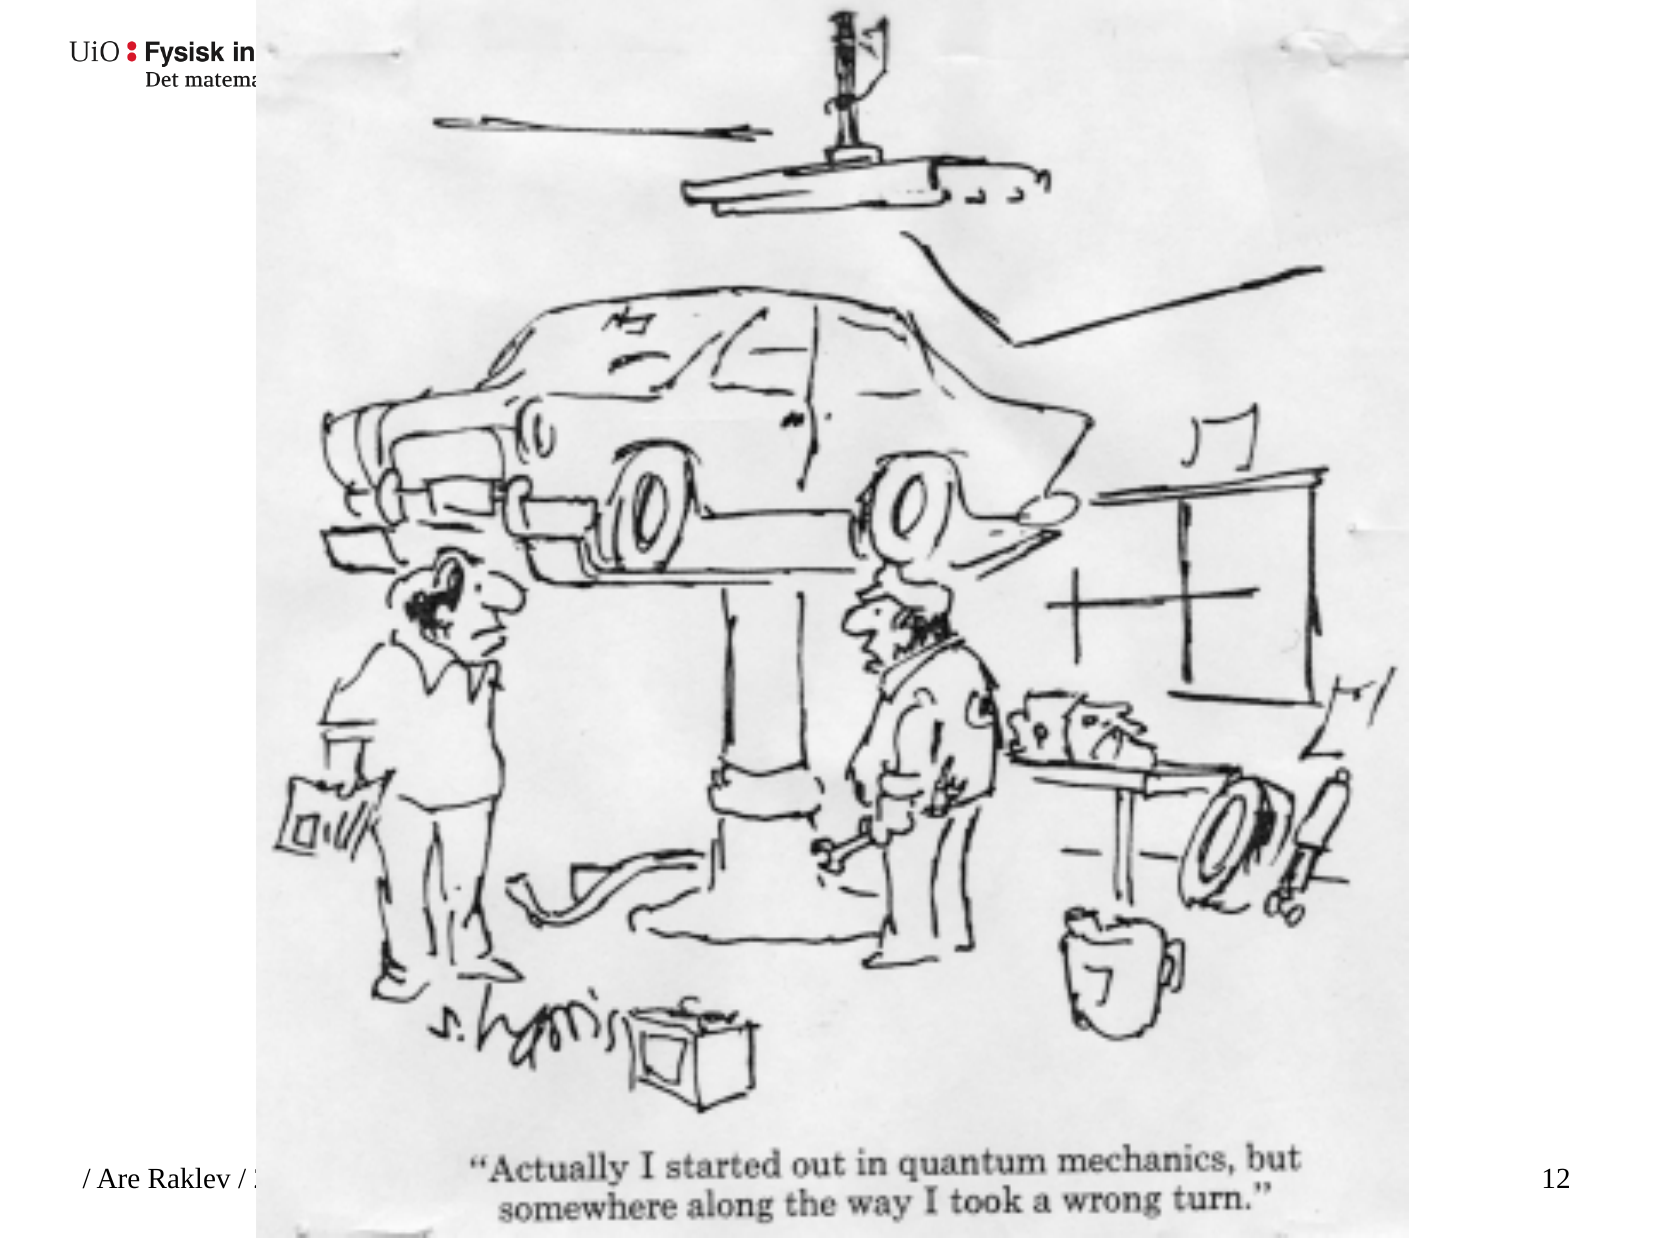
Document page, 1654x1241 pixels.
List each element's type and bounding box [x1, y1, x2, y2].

picture [68, 0, 1409, 1238]
